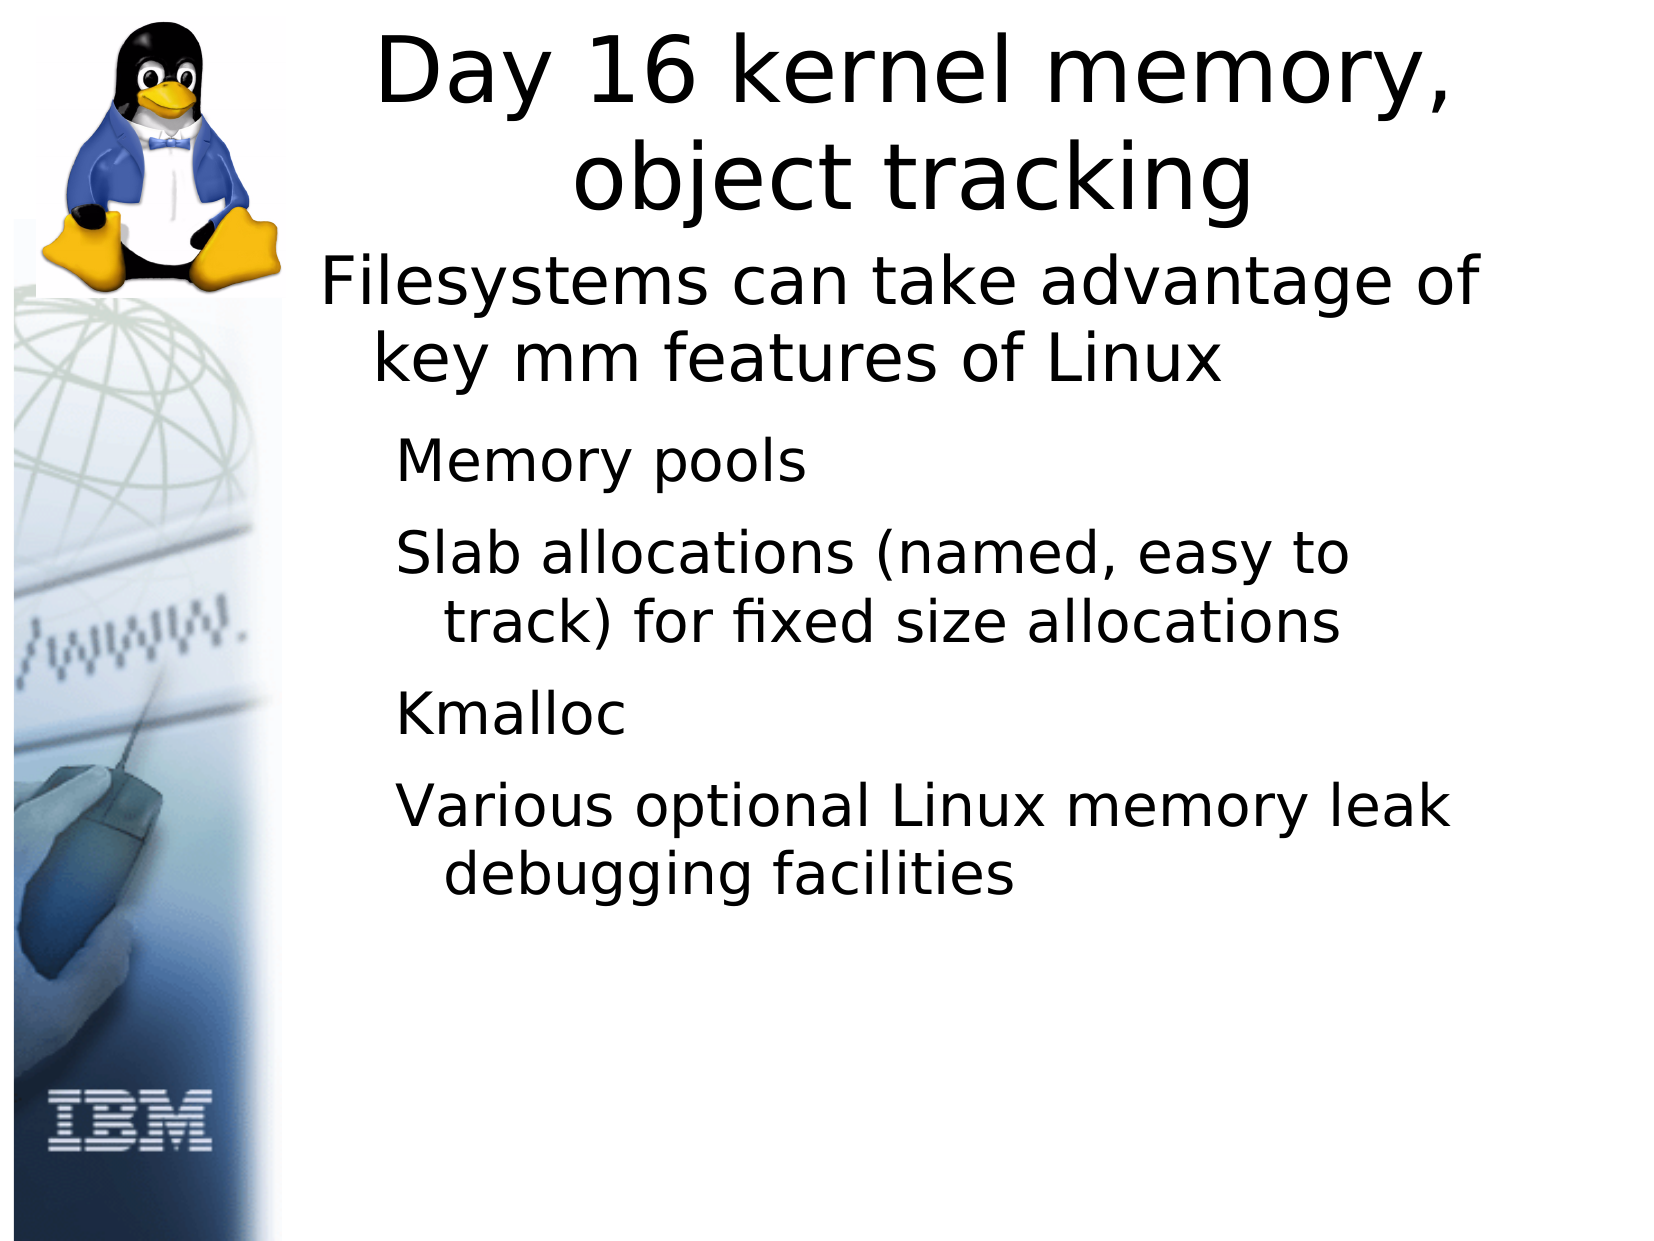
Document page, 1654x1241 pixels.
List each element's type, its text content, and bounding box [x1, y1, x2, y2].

title Day 16 kernel memory, object tracking [301, 17, 1528, 231]
list Filesystems can take advantage of key mm features of Linux Memory pools Slab allocations (named, easy to track) for fixed size allocations Kmalloc Various optional Linux memory leak debugging facilities [301, 243, 1520, 1182]
